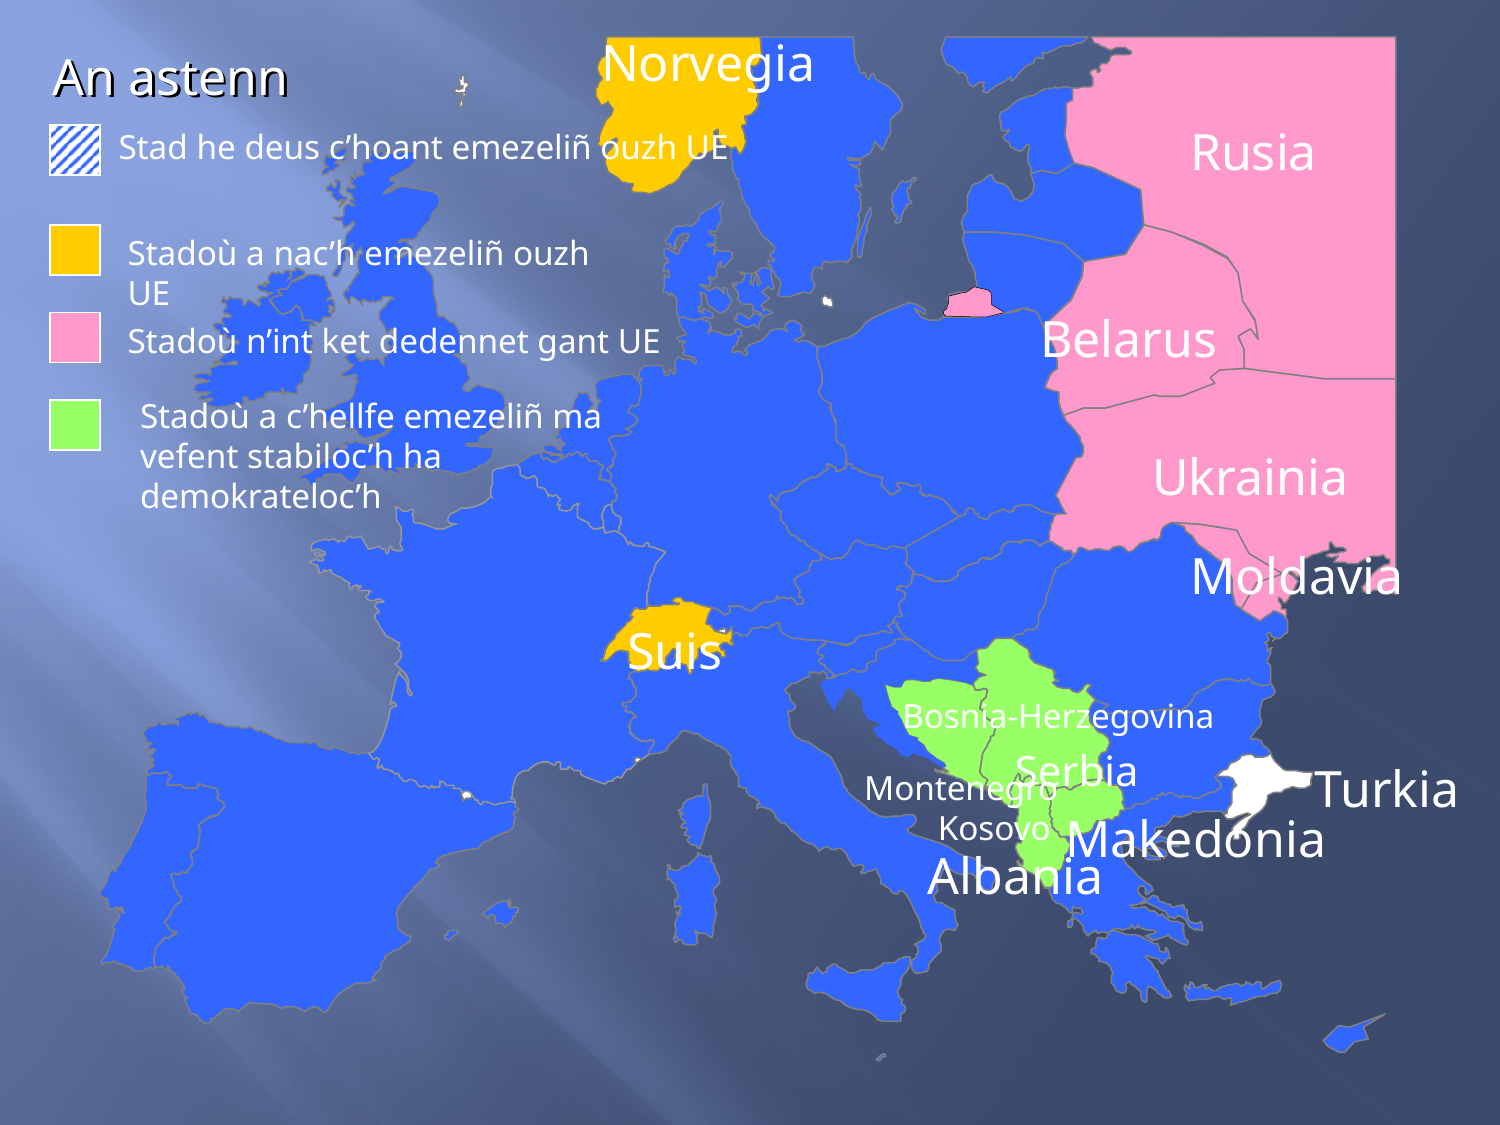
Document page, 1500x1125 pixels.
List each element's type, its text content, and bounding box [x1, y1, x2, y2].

text_box Albania [912, 837, 1138, 913]
text_box [50, 400, 100, 450]
chart [99, 36, 1399, 1125]
text_box Norvegia [585, 23, 874, 99]
text_box Moldavia [1175, 537, 1426, 613]
text_box Suis [612, 612, 813, 688]
text_box Montenegro [849, 759, 1087, 816]
text_box Makedonia [1050, 800, 1348, 876]
text_box An astenn Stad he deus c’hoant emezeliñ ouzh UE [37, 37, 751, 174]
text_box [50, 125, 100, 175]
text_box Ukrainia [1137, 437, 1376, 513]
text_box Stadoù a c’hellfe emezeliñ ma vefent stabiloc’h ha demokrateloc’h [125, 387, 704, 484]
text_box [50, 225, 100, 275]
text_box Belarus [1025, 299, 1301, 376]
text_box Serbia [999, 737, 1163, 803]
text_box Stadoù a nac’h emezeliñ ouzh UE [112, 224, 651, 281]
text_box Rusia [1175, 112, 1438, 188]
text_box [50, 312, 100, 363]
text_box Turkia [1299, 750, 1500, 826]
text_box Stadoù n’int ket dedennet gant UE [112, 312, 680, 368]
text_box Bosnia-Herzegovina [887, 687, 1278, 743]
text_box Kosovo [922, 800, 1057, 856]
text_box [800, 975, 1051, 1051]
